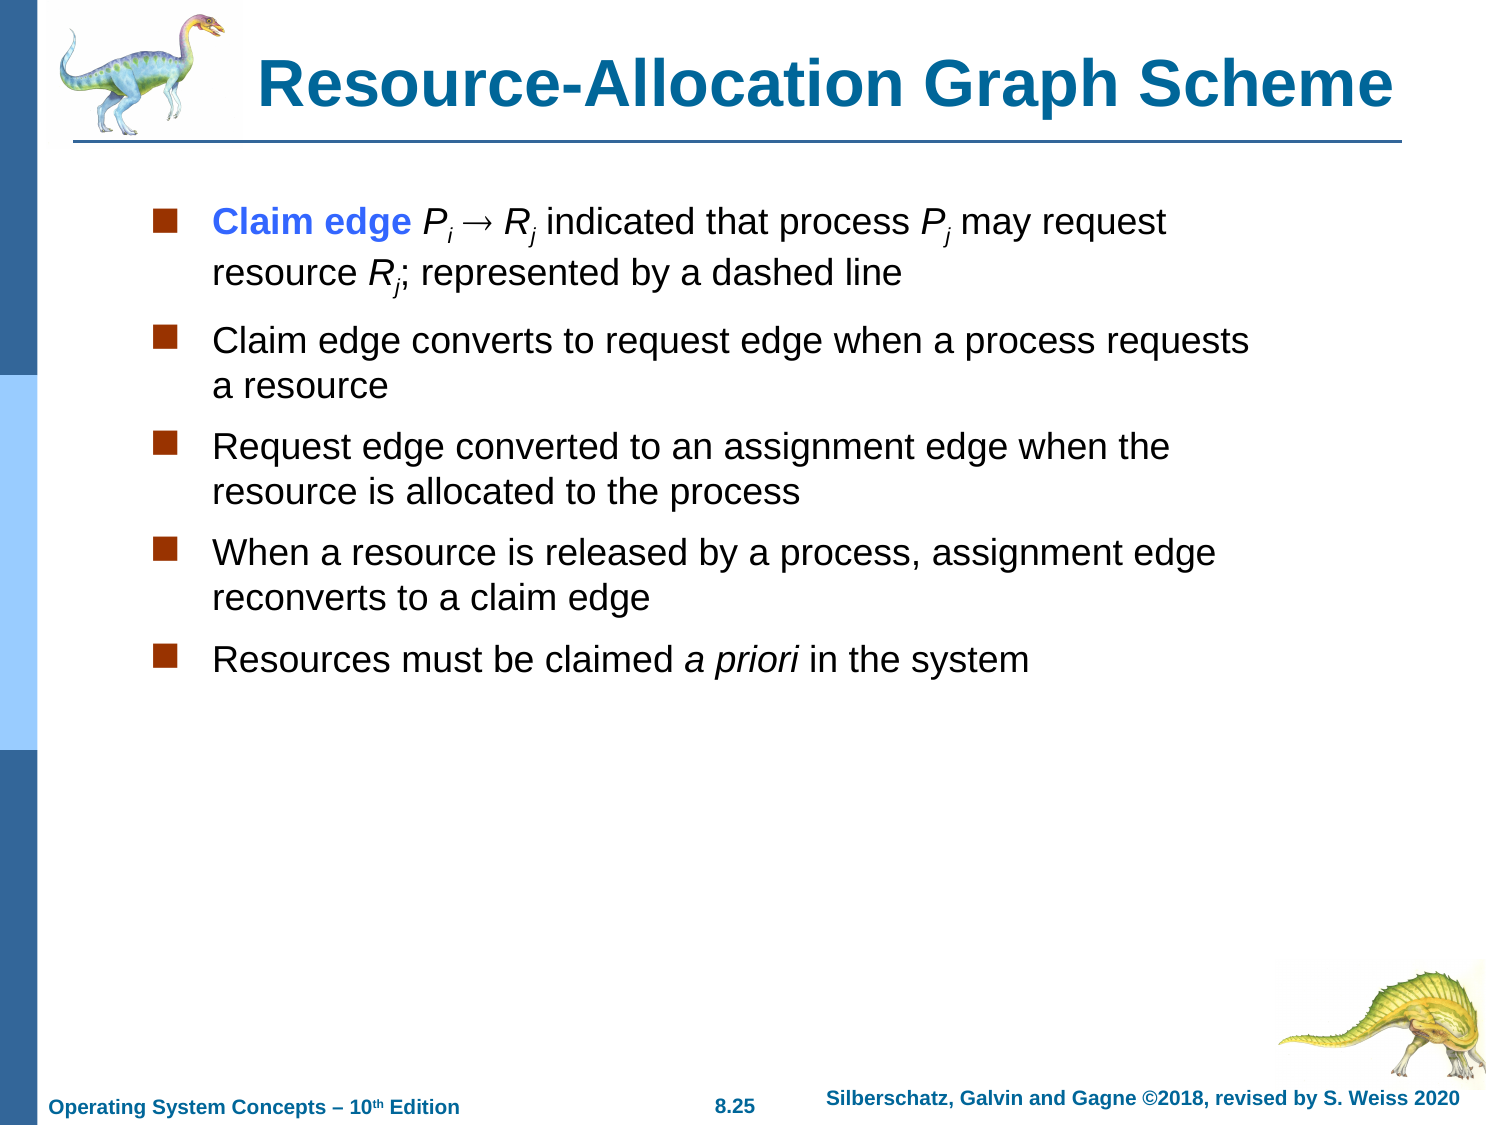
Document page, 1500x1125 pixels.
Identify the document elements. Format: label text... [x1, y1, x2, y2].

picture [46, 0, 243, 149]
title Resource-Allocation Graph Scheme [184, 32, 1469, 128]
list Claim edge Pi  Rj indicated that process Pj may request resource Rj; represented by a dashed line Claim edge converts to request edge when a process requests a resource Request edge converted to an assignment edge when the resource is allocated to the process When a resource is released by a process, assignment edge reconverts to a claim edge Resources must be claimed a priori in the system [140, 189, 1288, 925]
picture [1275, 959, 1486, 1095]
